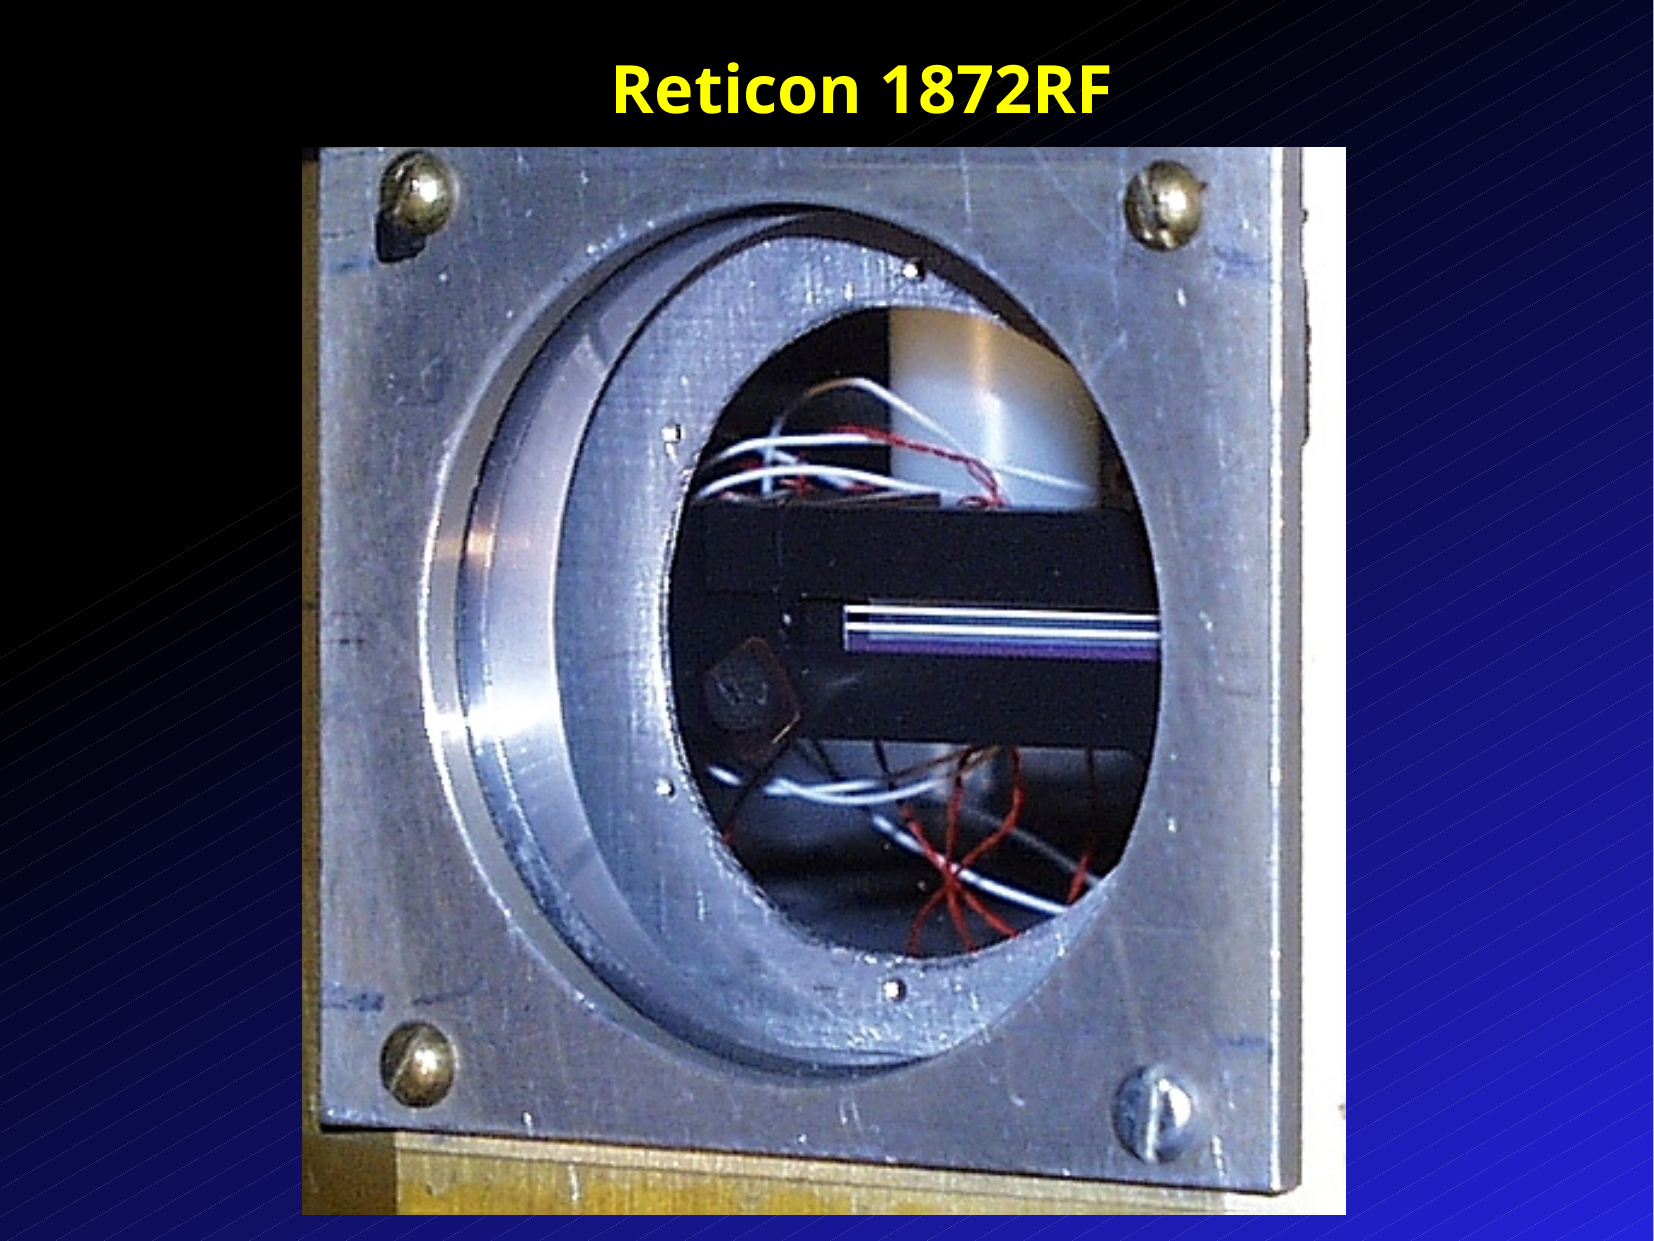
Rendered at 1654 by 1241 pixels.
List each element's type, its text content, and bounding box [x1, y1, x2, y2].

picture [302, 147, 1346, 1215]
title Reticon 1872RF [118, 27, 1607, 148]
